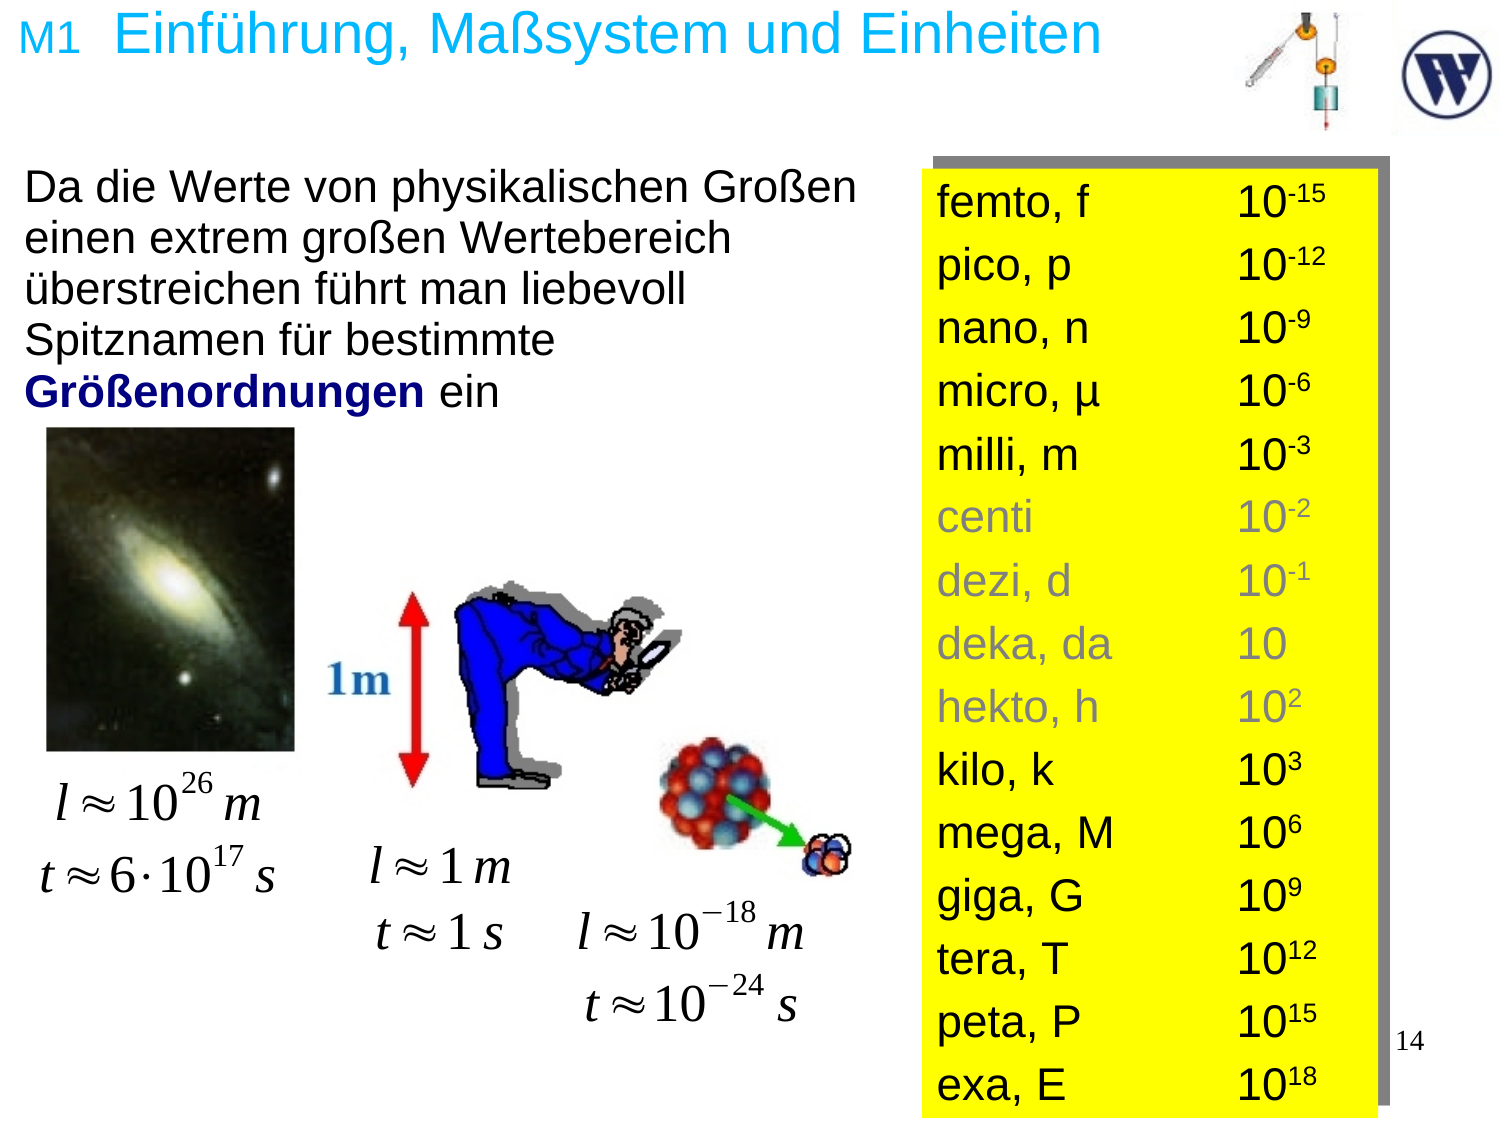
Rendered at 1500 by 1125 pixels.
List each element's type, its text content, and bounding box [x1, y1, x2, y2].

picture [45, 426, 853, 883]
picture [1234, 0, 1363, 133]
chart [570, 893, 812, 1034]
picture [1391, 0, 1500, 136]
text_box Da die Werte von physikalischen Großen einen extrem großen Wertebereich überstreichen führt man liebevoll Spitznamen für bestimmte Größenordnungen ein [9, 153, 926, 374]
chart [32, 764, 283, 905]
chart [361, 836, 520, 962]
text_box femto, f 10-15 pico, p 10-12 nano, n 10-9 micro, µ 10-6 milli, m 10-3 centi 10-2 dezi, d 10-1 deka, da 10 hekto, h 102 kilo, k 103 mega, M 106 giga, G 109 tera, T 1012 peta, P 1015 exa, E 1018 [921, 168, 1379, 1118]
